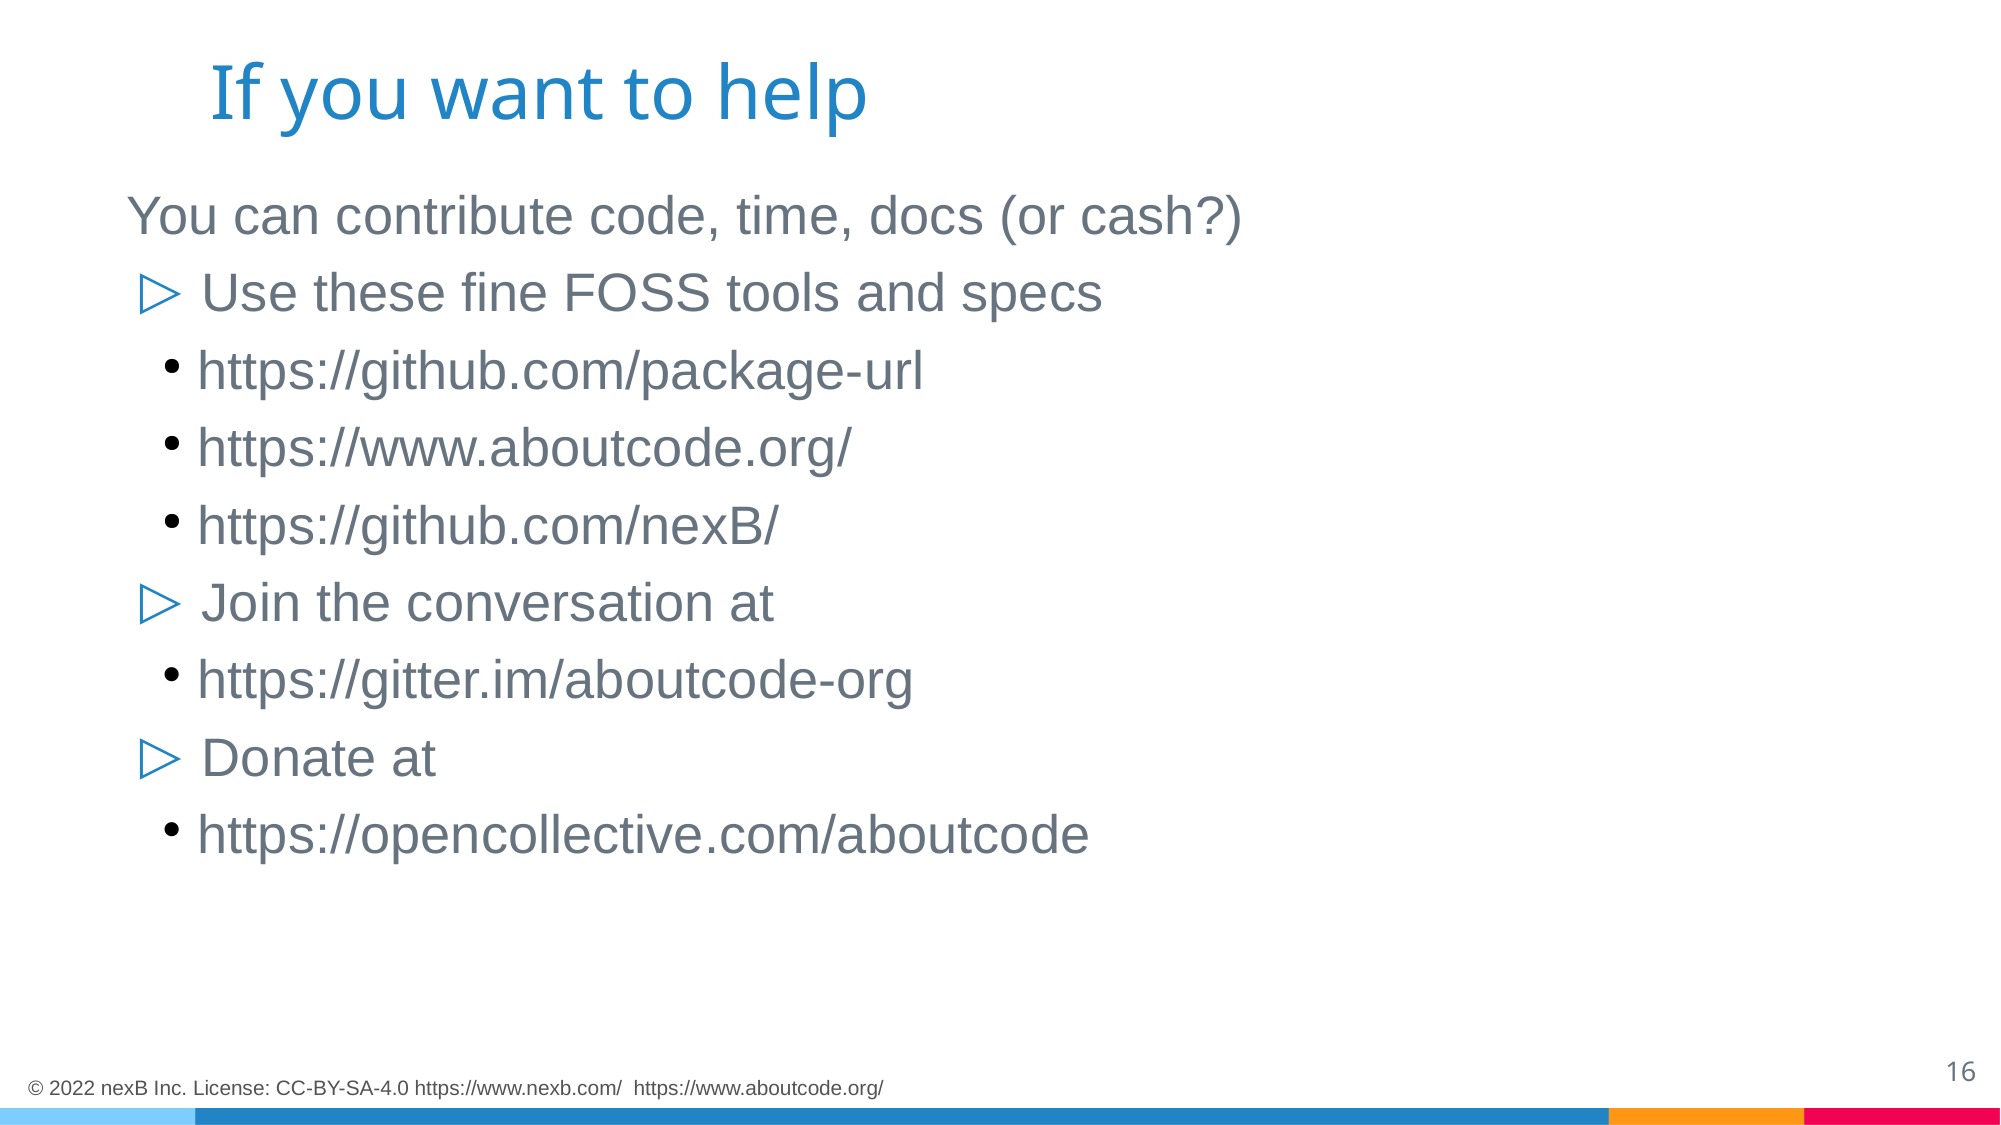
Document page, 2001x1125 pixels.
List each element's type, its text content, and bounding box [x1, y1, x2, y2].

text_box <number> [1871, 1038, 1992, 1125]
text_box You can contribute code, time, docs (or cash?) Use these fine FOSS tools and specs https://github.com/package-url https://www.aboutcode.org/ https://github.com/nexB/ Join the conversation at https://gitter.im/aboutcode-org Donate at https://opencollective.com/aboutcode [112, 164, 1961, 1061]
text_box If you want to help [195, 45, 1961, 150]
